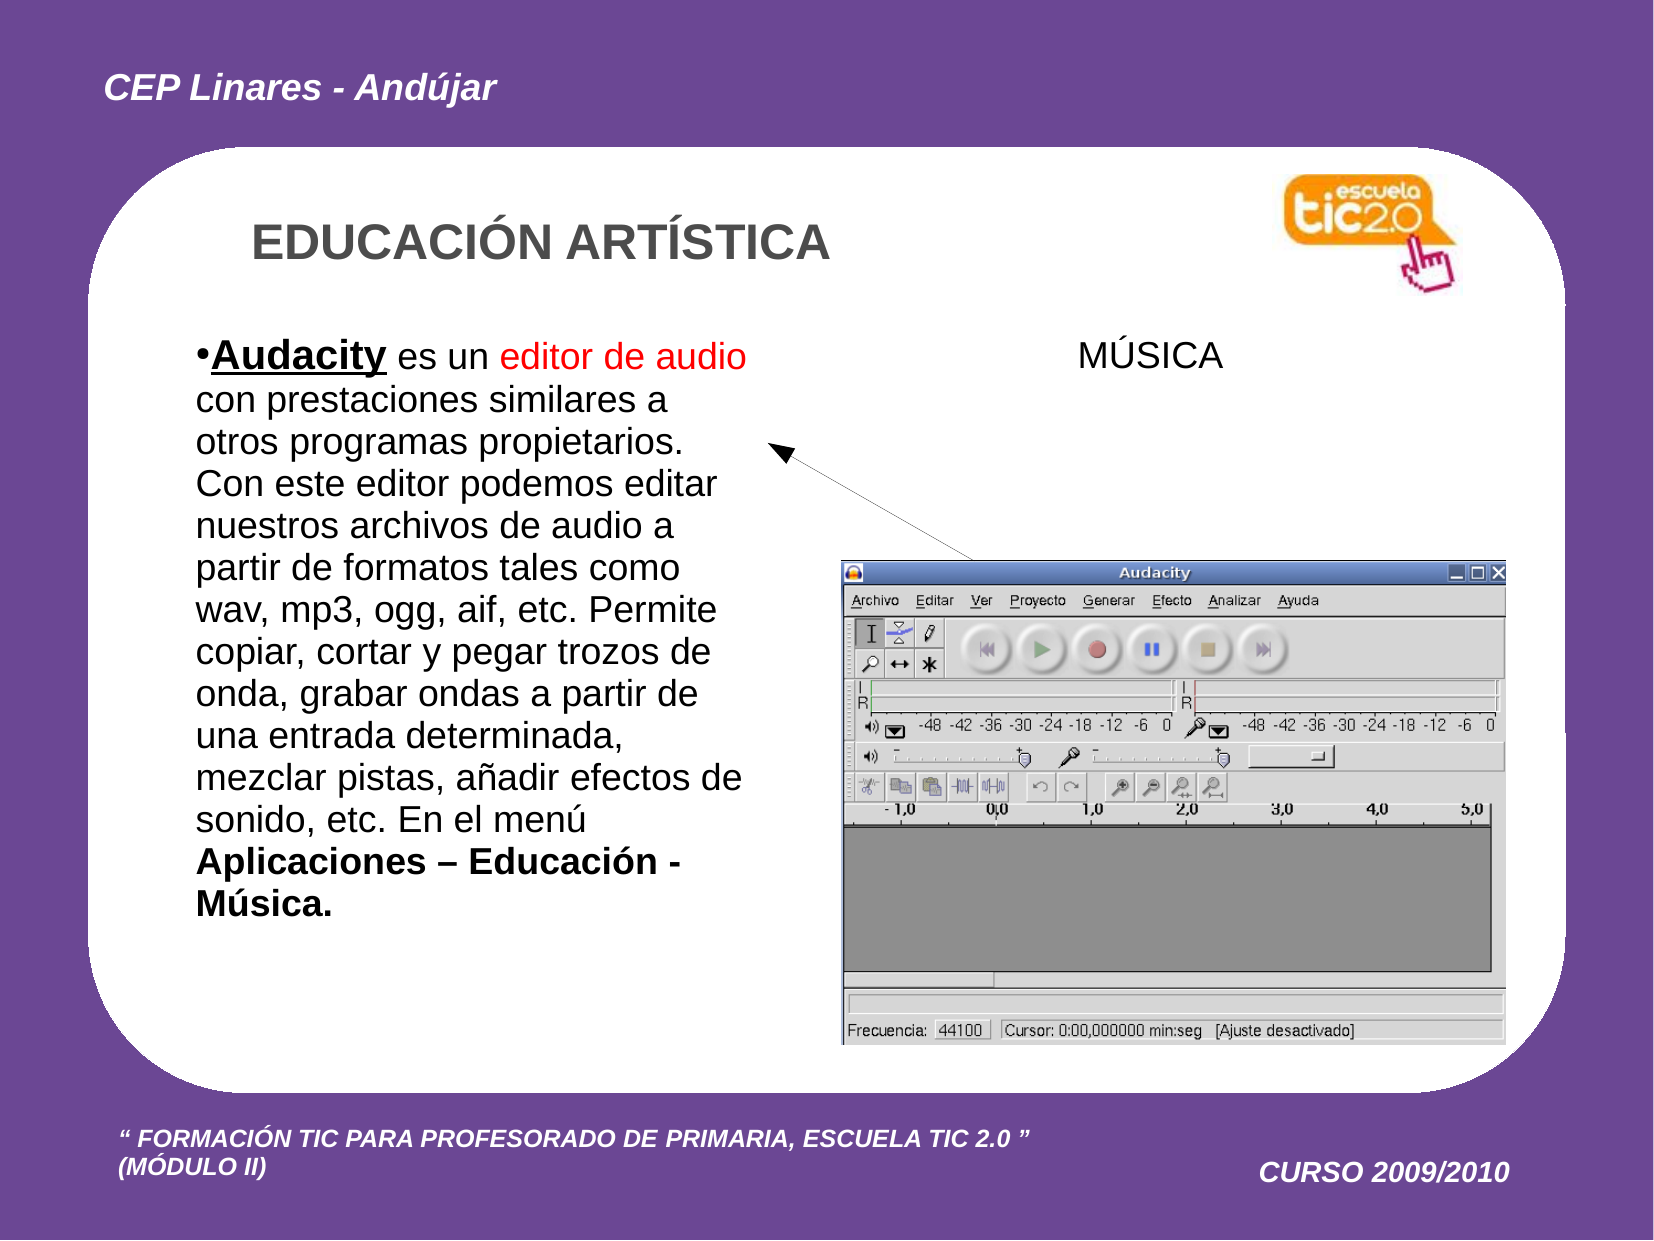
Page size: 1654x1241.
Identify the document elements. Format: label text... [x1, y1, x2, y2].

picture [841, 560, 1506, 1045]
text_box EDUCACIÓN ARTÍSTICA [236, 206, 1152, 279]
picture [1272, 174, 1463, 296]
text_box MÚSICA [1062, 326, 1239, 384]
text_box Audacity es un editor de audio con prestaciones similares a otros programas propietarios. Con este editor podemos editar nuestros archivos de audio a partir de formatos tales como wav, mp3, ogg, aif, etc. Permite copiar, cortar y pegar trozos de onda, grabar ondas a partir de una entrada determinada, mezclar pistas, añadir efectos de sonido, etc. En el menú Aplicaciones – Educación - Música. [180, 324, 768, 937]
